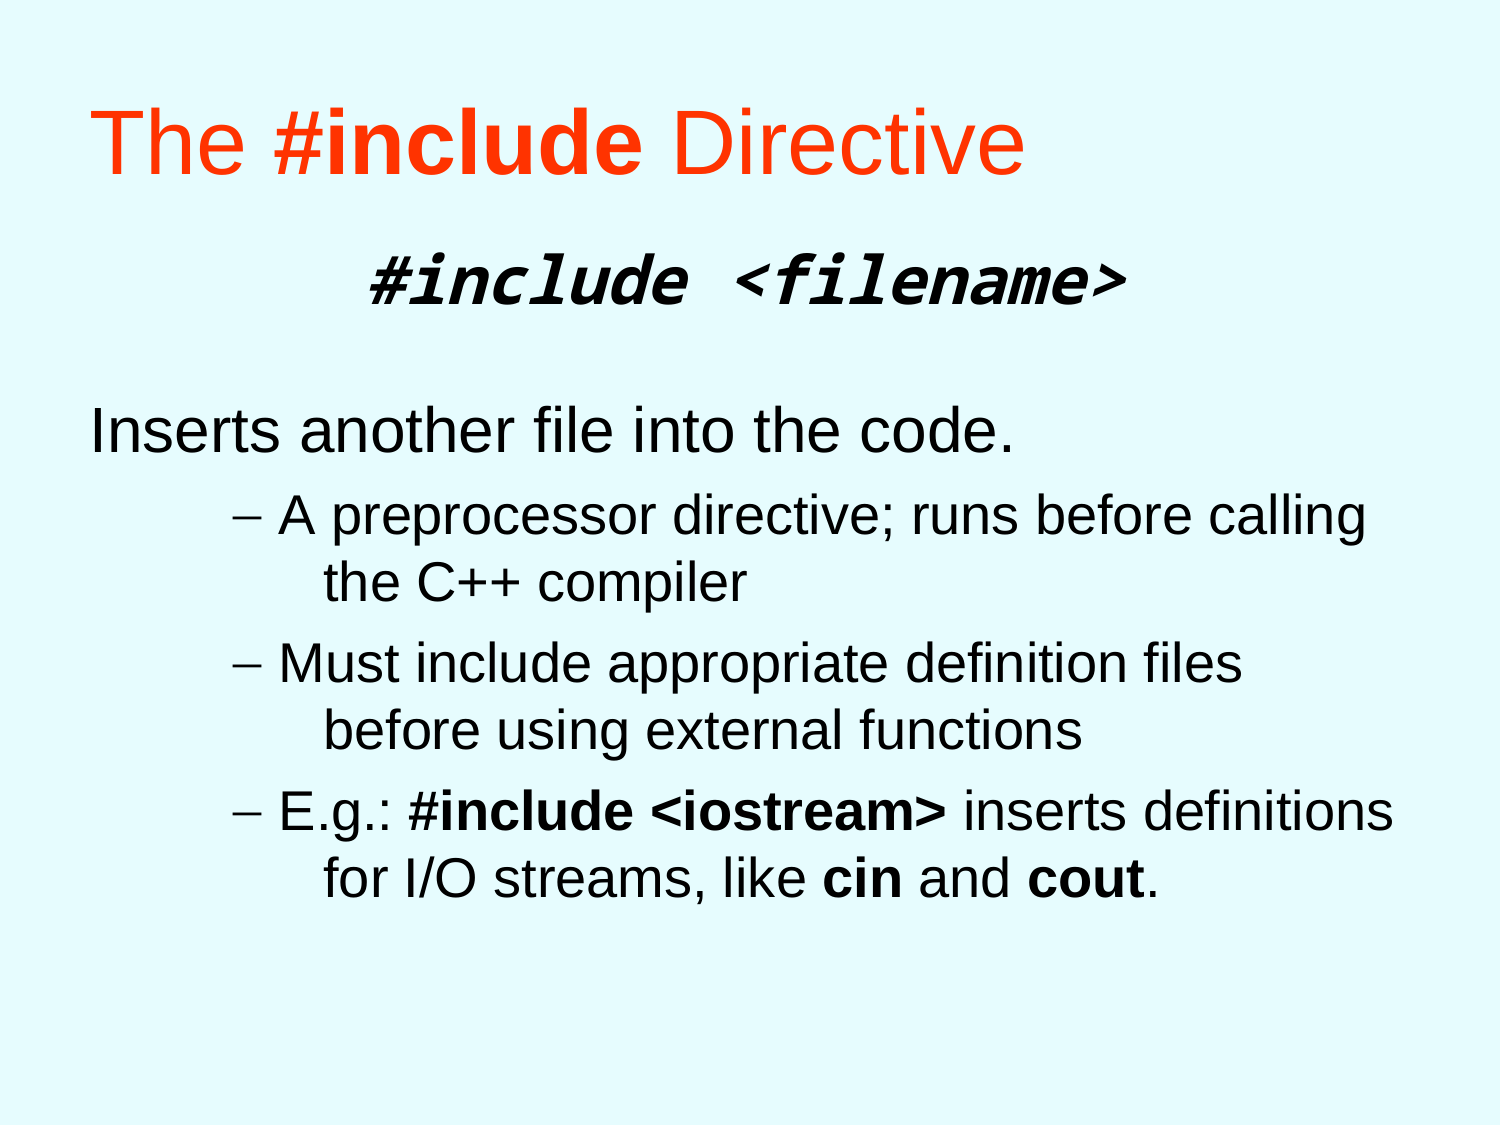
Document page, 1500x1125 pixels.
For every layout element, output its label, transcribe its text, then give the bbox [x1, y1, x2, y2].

text_box #include <filename> [350, 230, 1150, 342]
list Inserts another file into the code. A preprocessor directive; runs before calling the C++ compiler Must include appropriate definition files before using external functions E.g.: #include <iostream> inserts definitions for I/O streams, like cin and cout. [75, 380, 1423, 930]
title The #include Directive [75, 45, 1423, 231]
